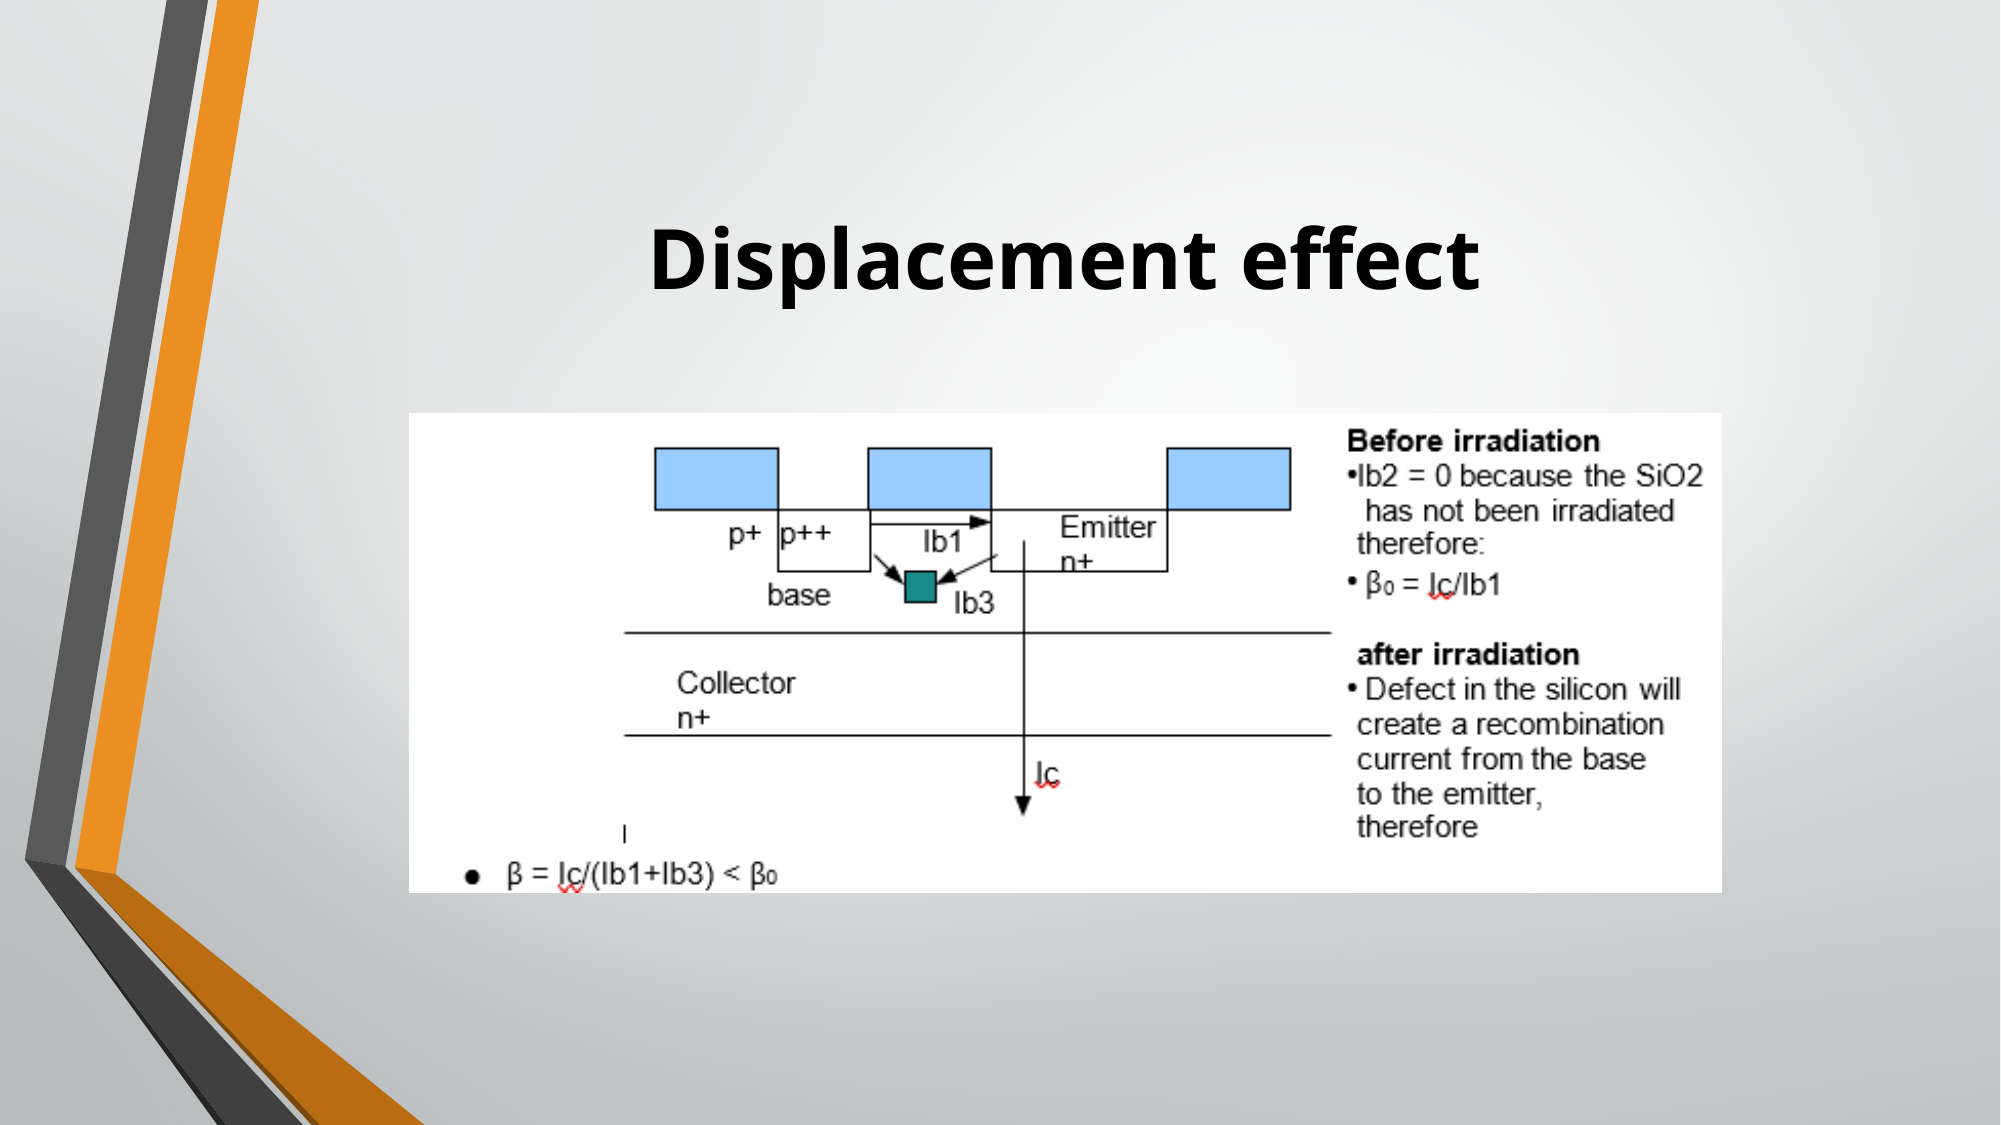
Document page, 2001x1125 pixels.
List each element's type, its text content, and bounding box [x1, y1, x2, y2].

picture [409, 413, 1722, 893]
title Displacement effect [243, 112, 1887, 400]
